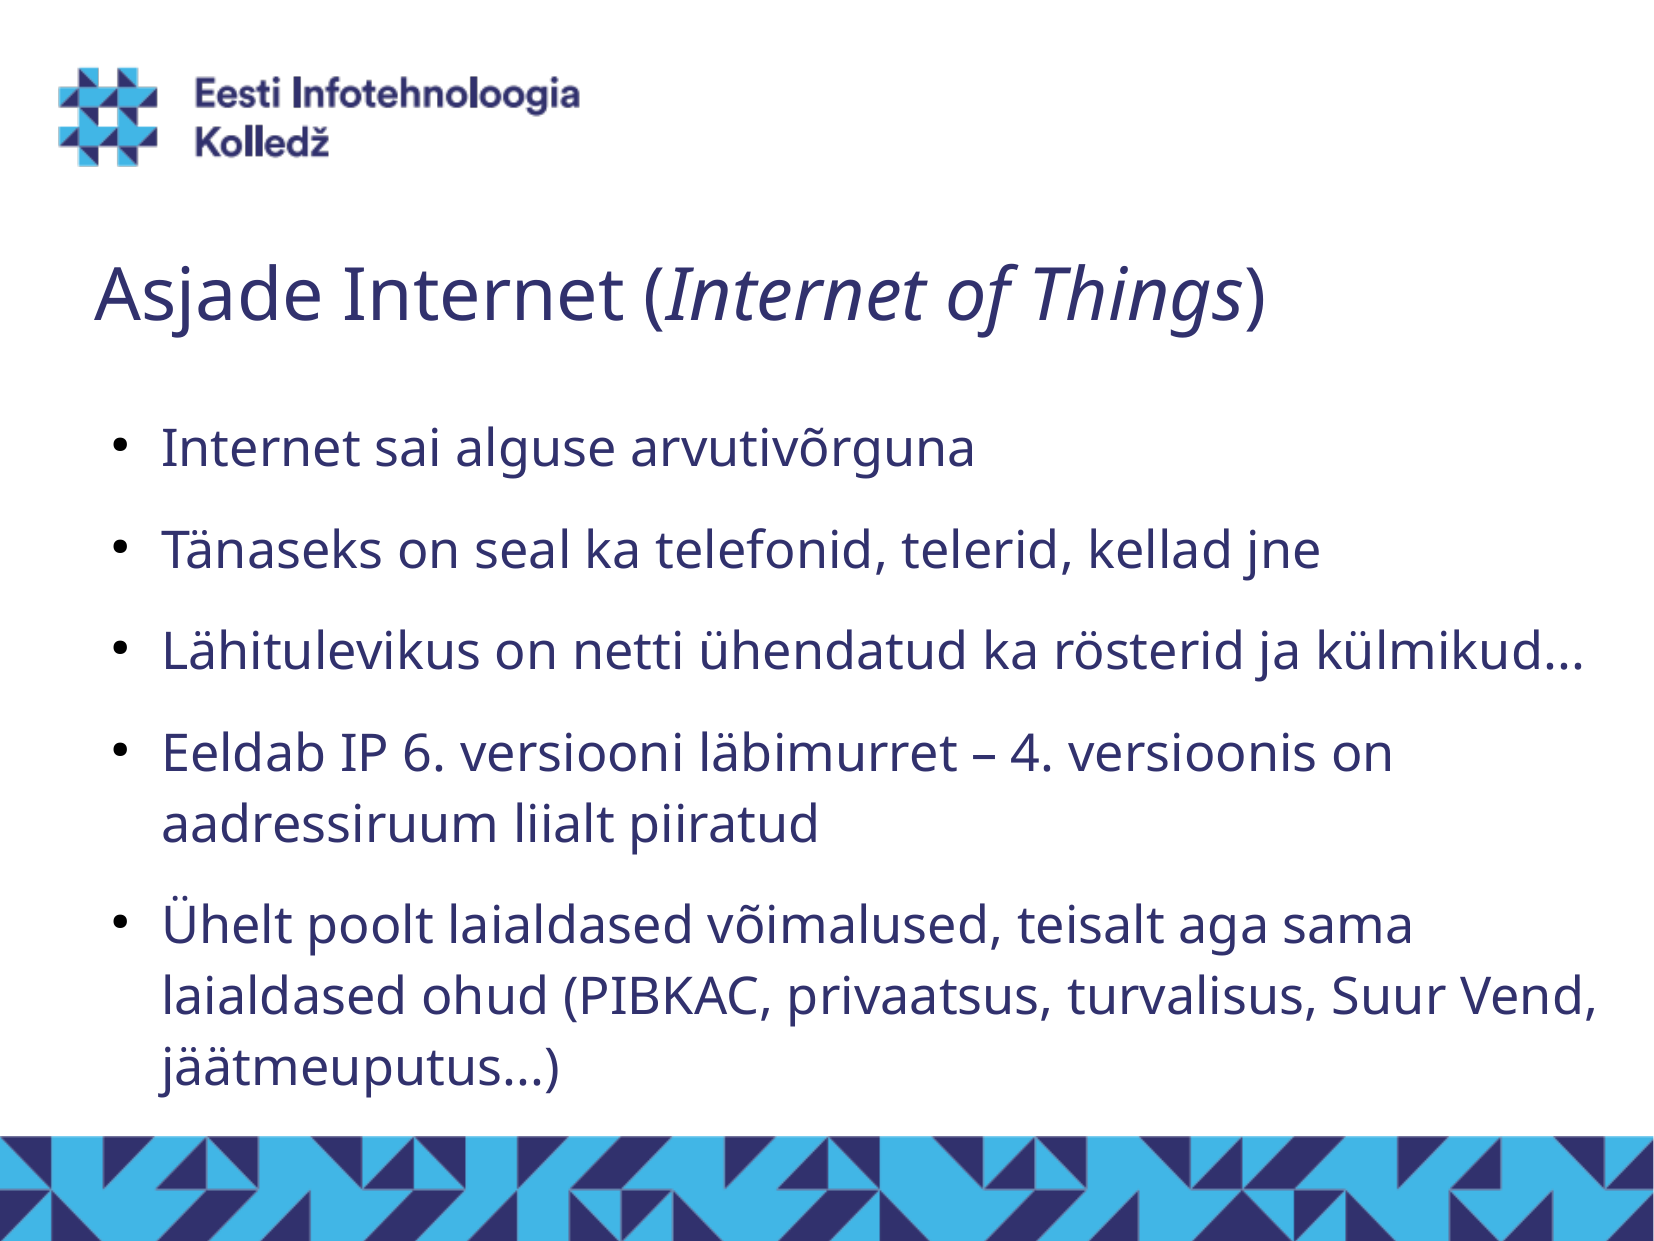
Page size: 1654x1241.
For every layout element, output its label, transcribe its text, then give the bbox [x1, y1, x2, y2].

title Asjade Internet (Internet of Things) [94, 188, 1607, 396]
list Internet sai alguse arvutivõrguna Tänaseks on seal ka telefonid, telerid, kellad jne Lähitulevikus on netti ühendatud ka rösterid ja külmikud... Eeldab IP 6. versiooni läbimurret – 4. versioonis on aadressiruum liialt piiratud Ühelt poolt laialdased võimalused, teisalt aga sama laialdased ohud (PIBKAC, privaatsus, turvalisus, Suur Vend, jäätmeuputus...) [94, 411, 1607, 1111]
